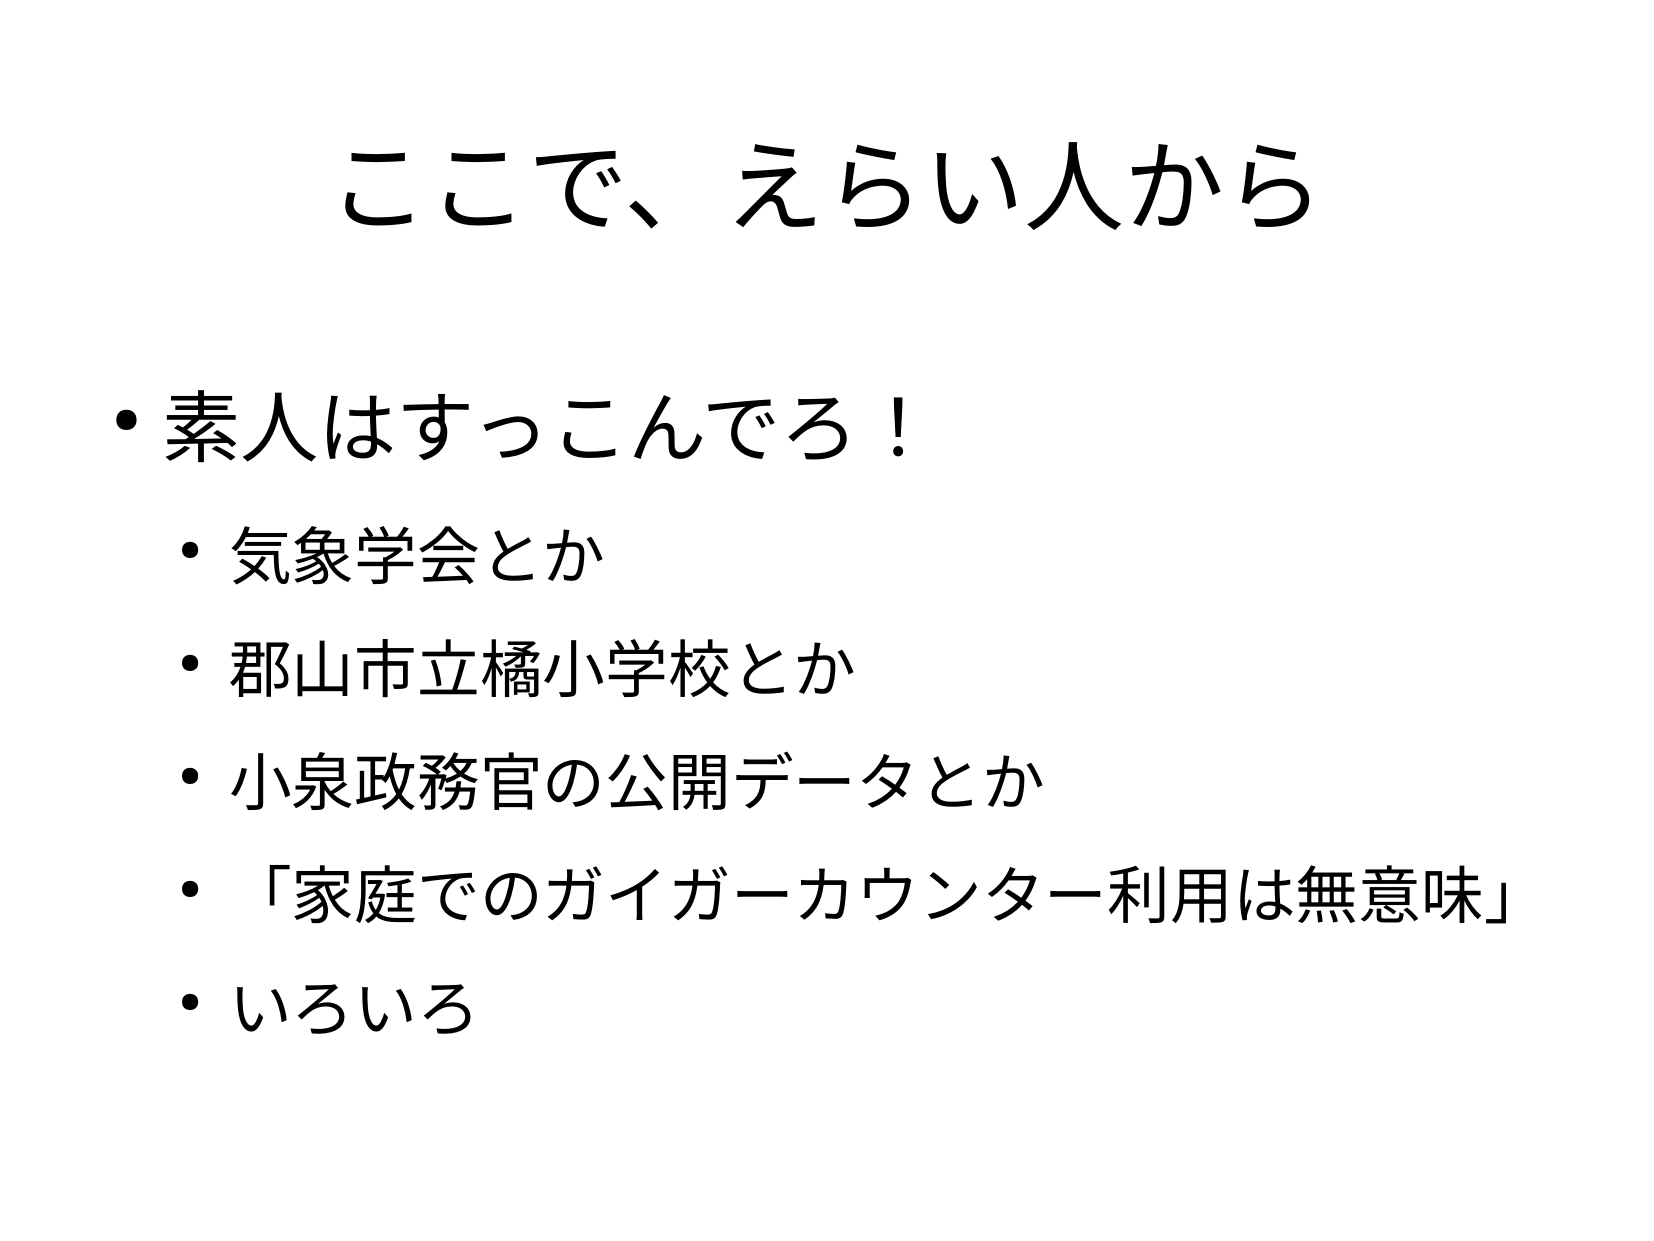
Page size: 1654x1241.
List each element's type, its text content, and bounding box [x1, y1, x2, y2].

title ここで、えらい人から [82, 49, 1571, 310]
list 素人はすっこんでろ！ 気象学会とか 郡山市立橘小学校とか 小泉政務官の公開データとか 「家庭でのガイガーカウンター利用は無意味」 いろいろ [95, 365, 1571, 1109]
